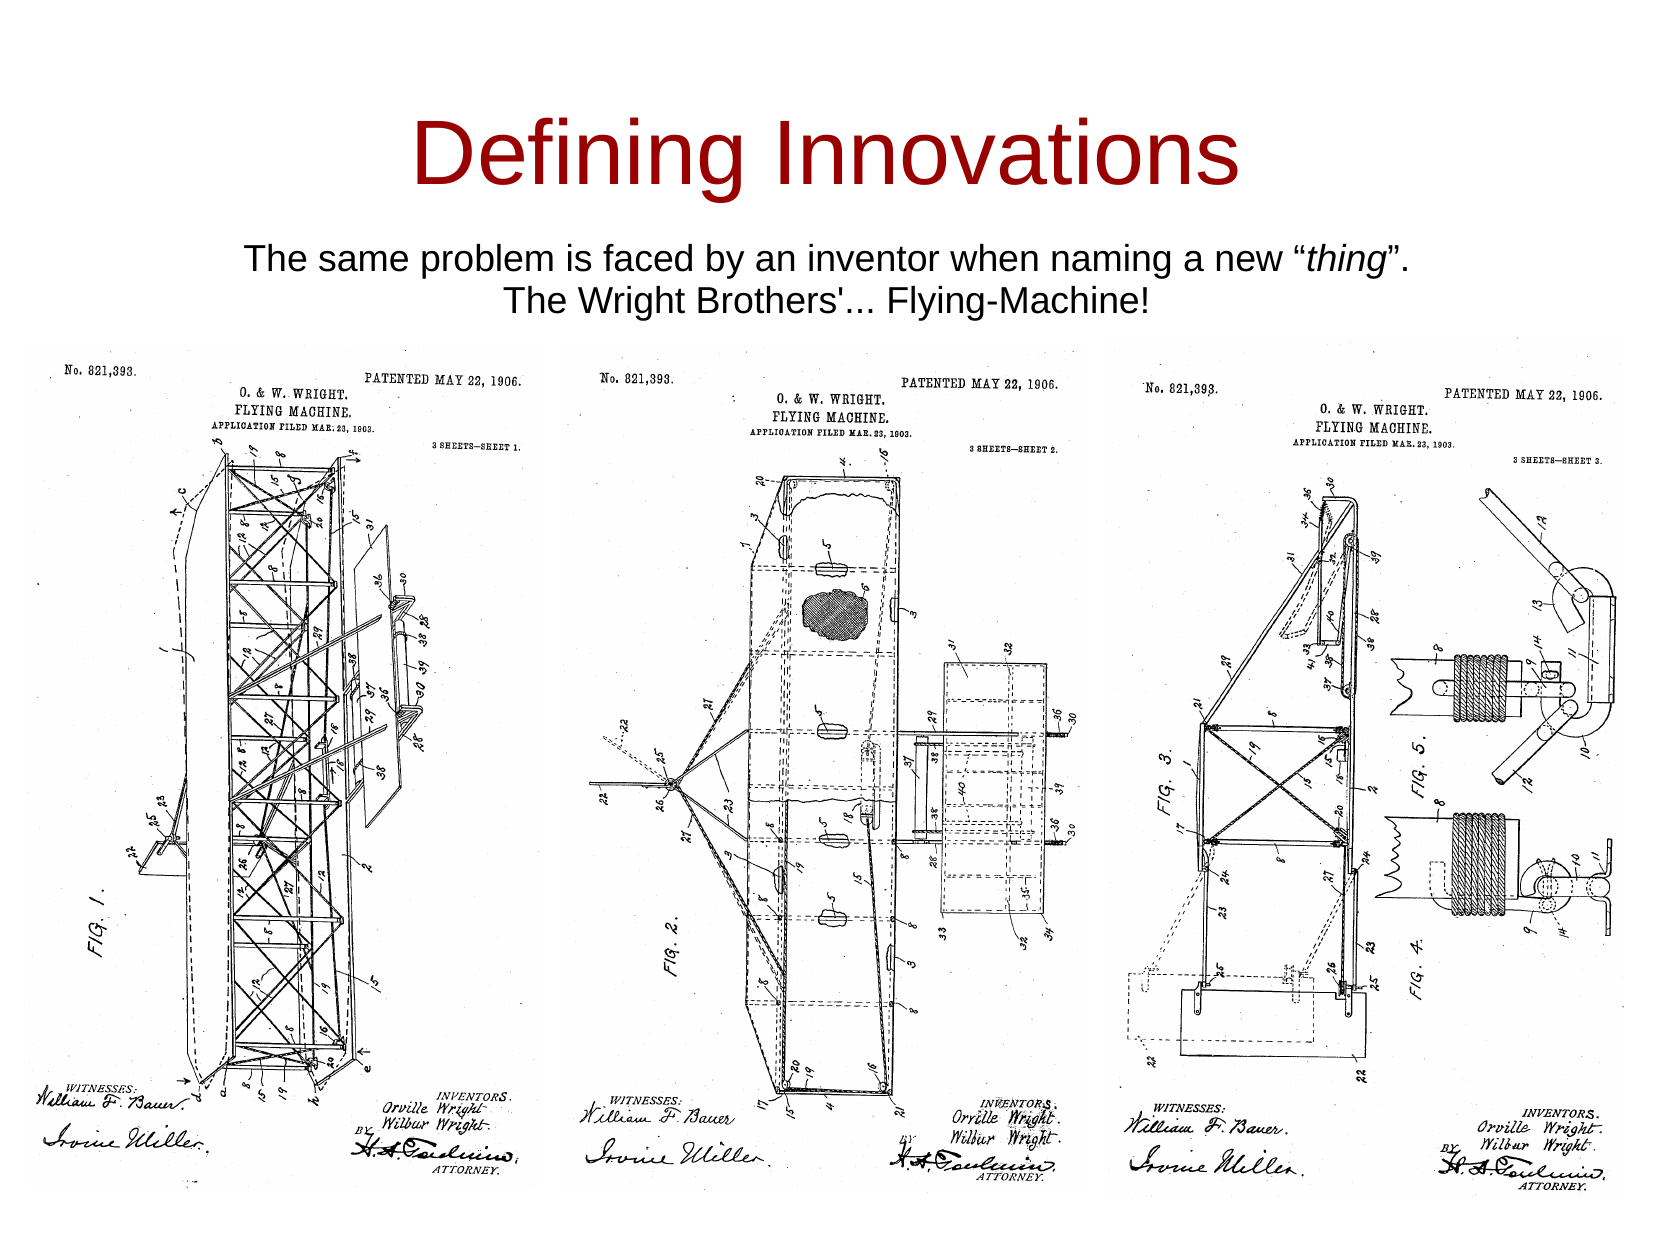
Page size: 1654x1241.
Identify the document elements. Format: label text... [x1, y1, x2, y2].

picture [559, 342, 1086, 1194]
picture [28, 345, 542, 1188]
title Defining Innovations [82, 49, 1571, 237]
picture [1106, 337, 1625, 1199]
subtitle The same problem is faced by an inventor when naming a new “thing”. The Wright Brothers'... Flying-Machine! [82, 237, 1571, 322]
